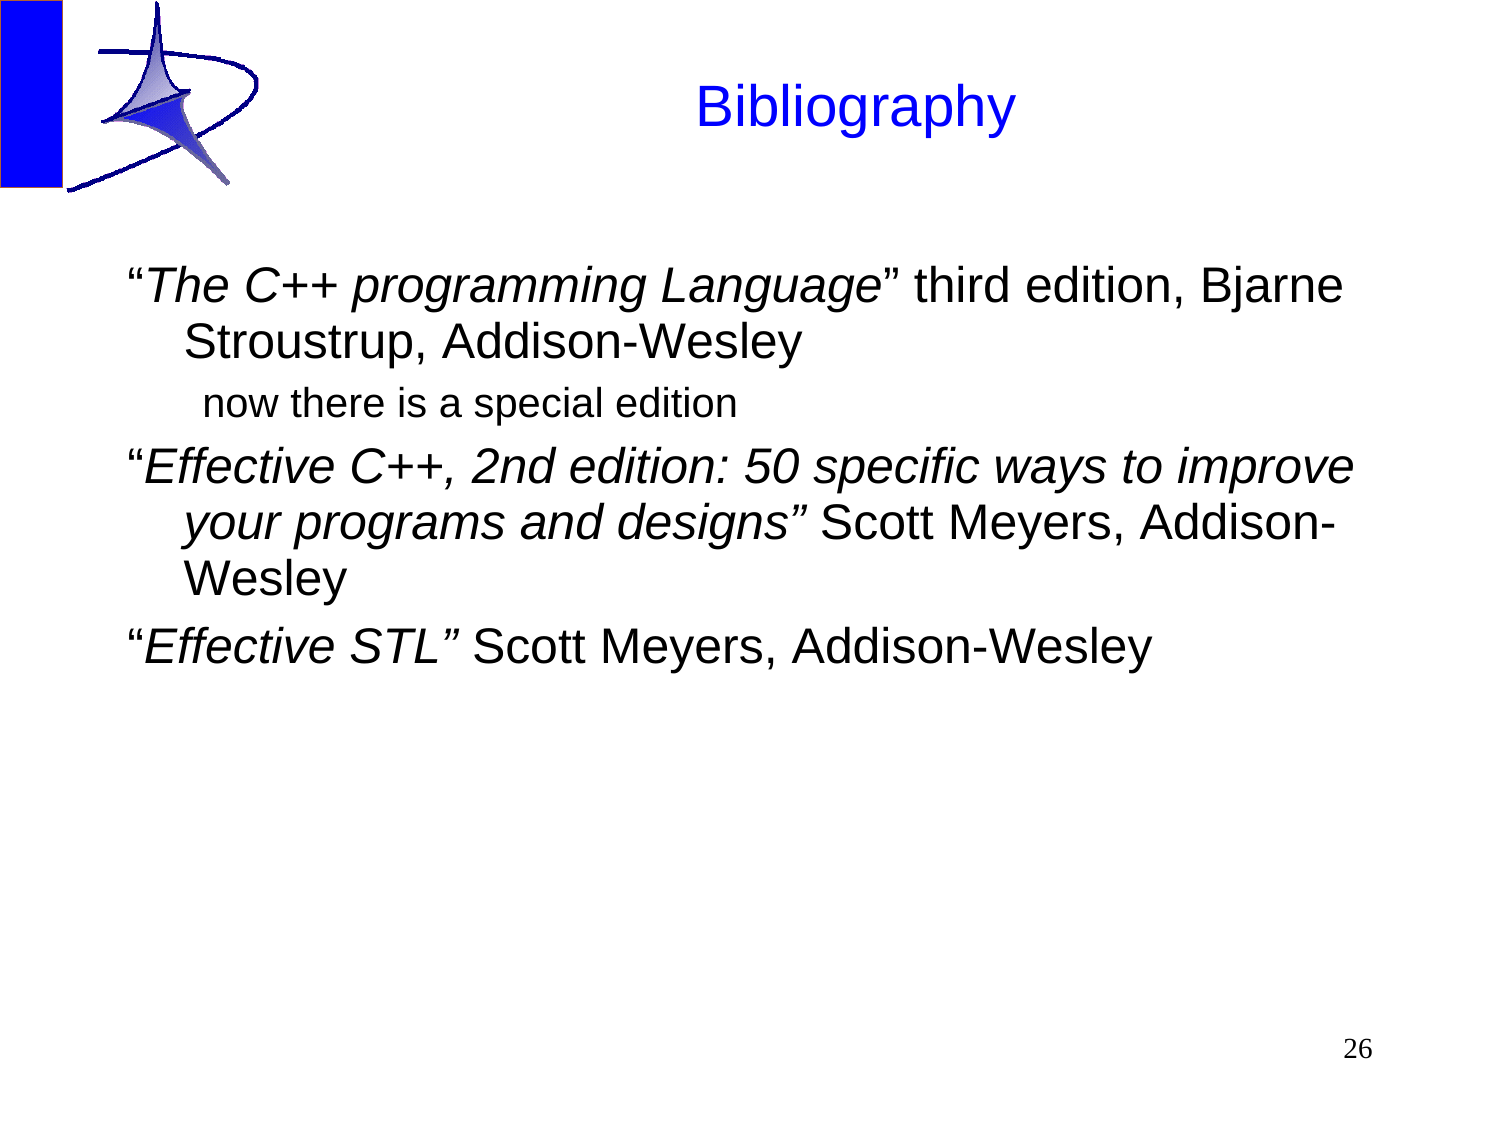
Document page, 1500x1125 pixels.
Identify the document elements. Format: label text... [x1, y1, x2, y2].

title Bibliography [262, 24, 1450, 188]
list “The C++ programming Language” third edition, Bjarne Stroustrup, Addison-Wesley now there is a special edition “Effective C++, 2nd edition: 50 specific ways to improve your programs and designs” Scott Meyers, Addison-Wesley “Effective STL” Scott Meyers, Addison-Wesley [112, 249, 1450, 1001]
picture [62, 0, 263, 197]
